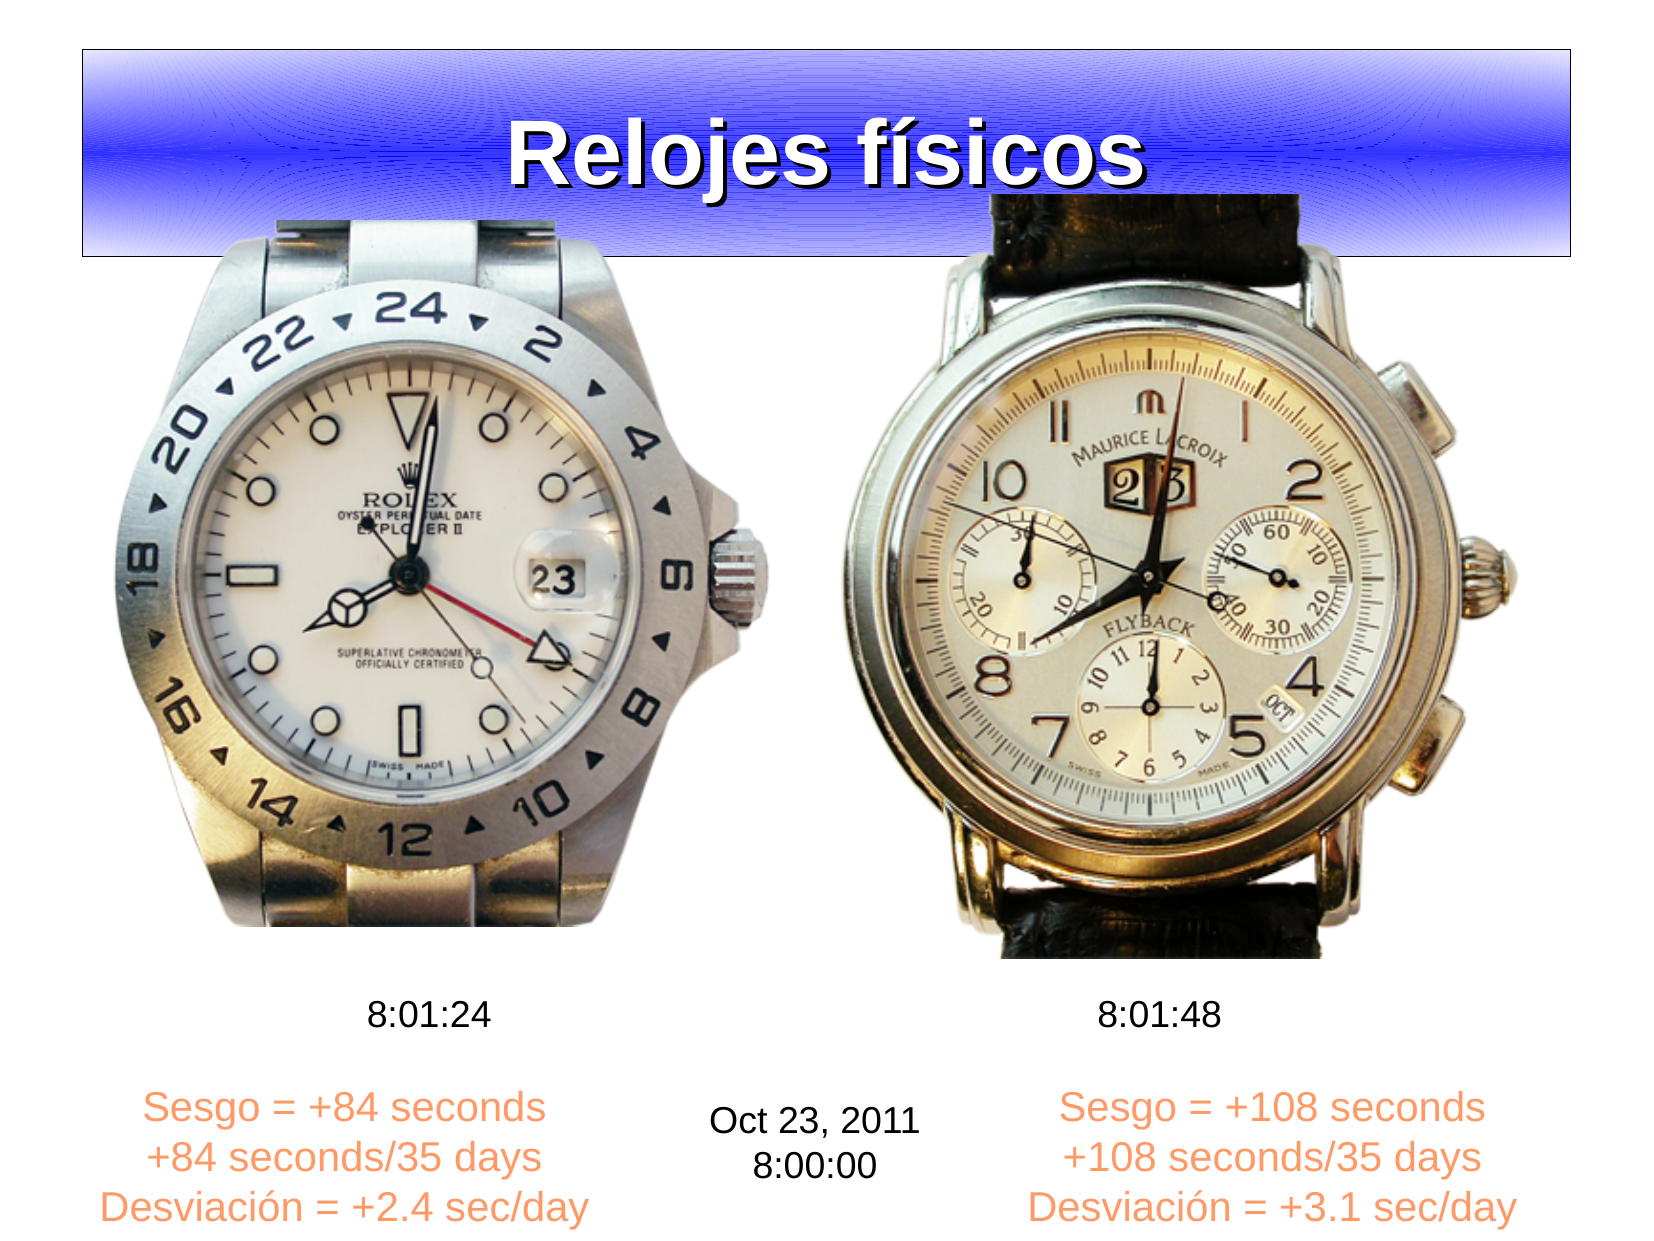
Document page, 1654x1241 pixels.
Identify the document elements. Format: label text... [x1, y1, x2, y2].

text_box Sesgo = +84 seconds +84 seconds/35 days Desviación = +2.4 sec/day [84, 1071, 605, 1238]
text_box 8:01:24 [352, 982, 507, 1044]
picture [75, 194, 1531, 959]
text_box Sesgo = +108 seconds +108 seconds/35 days Desviación = +3.1 sec/day [1012, 1071, 1533, 1238]
title Relojes físicos [82, 49, 1571, 257]
text_box 8:01:48 [1082, 982, 1237, 1044]
text_box Oct 23, 2011 8:00:00 [694, 1088, 936, 1194]
